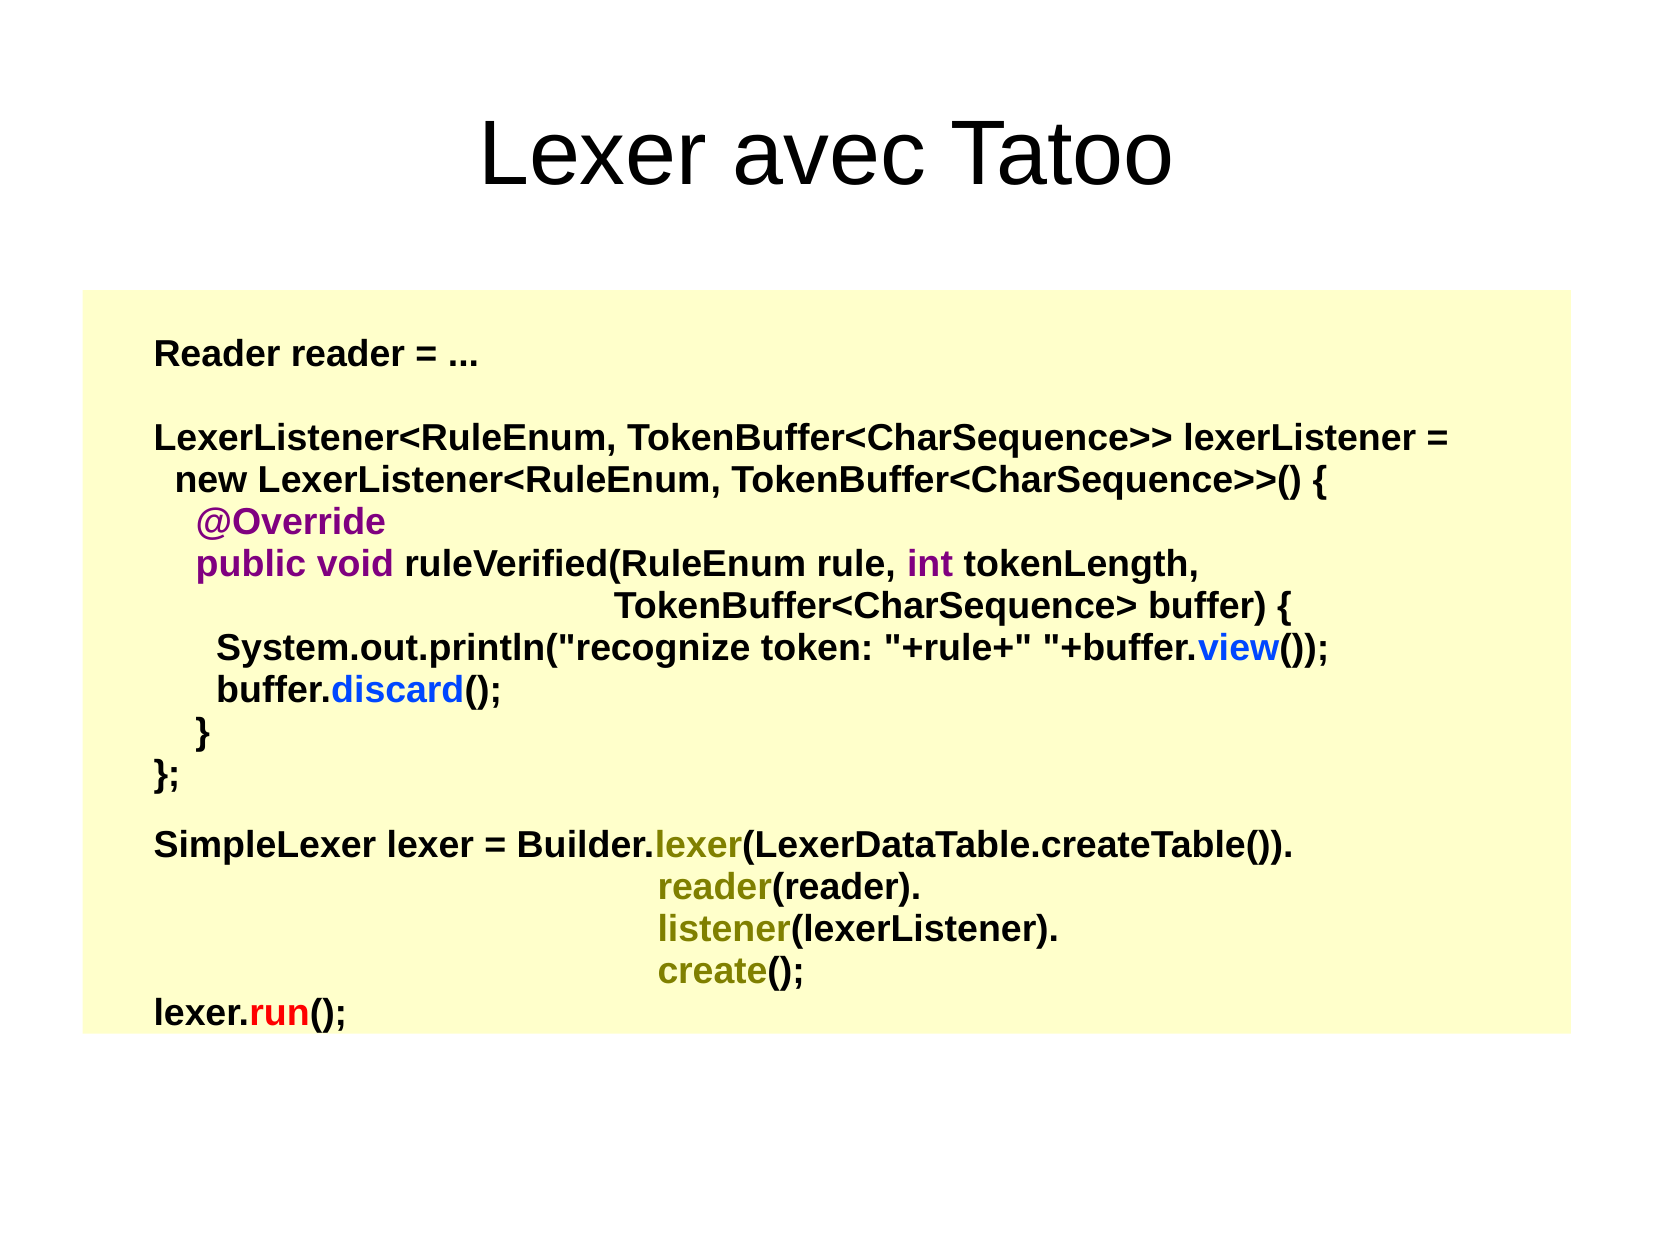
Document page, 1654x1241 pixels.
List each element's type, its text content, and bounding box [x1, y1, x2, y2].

title Lexer avec Tatoo [82, 56, 1571, 250]
list Reader reader = ... LexerListener<RuleEnum, TokenBuffer<CharSequence>> lexerListener = new LexerListener<RuleEnum, TokenBuffer<CharSequence>>() { @Override public void ruleVerified(RuleEnum rule, int tokenLength, TokenBuffer<CharSequence> buffer) { System.out.println("recognize token: "+rule+" "+buffer.view()); buffer.discard(); } }; SimpleLexer lexer = Builder.lexer(LexerDataTable.createTable()). reader(reader). listener(lexerListener). create(); lexer.run(); [82, 290, 1571, 1034]
